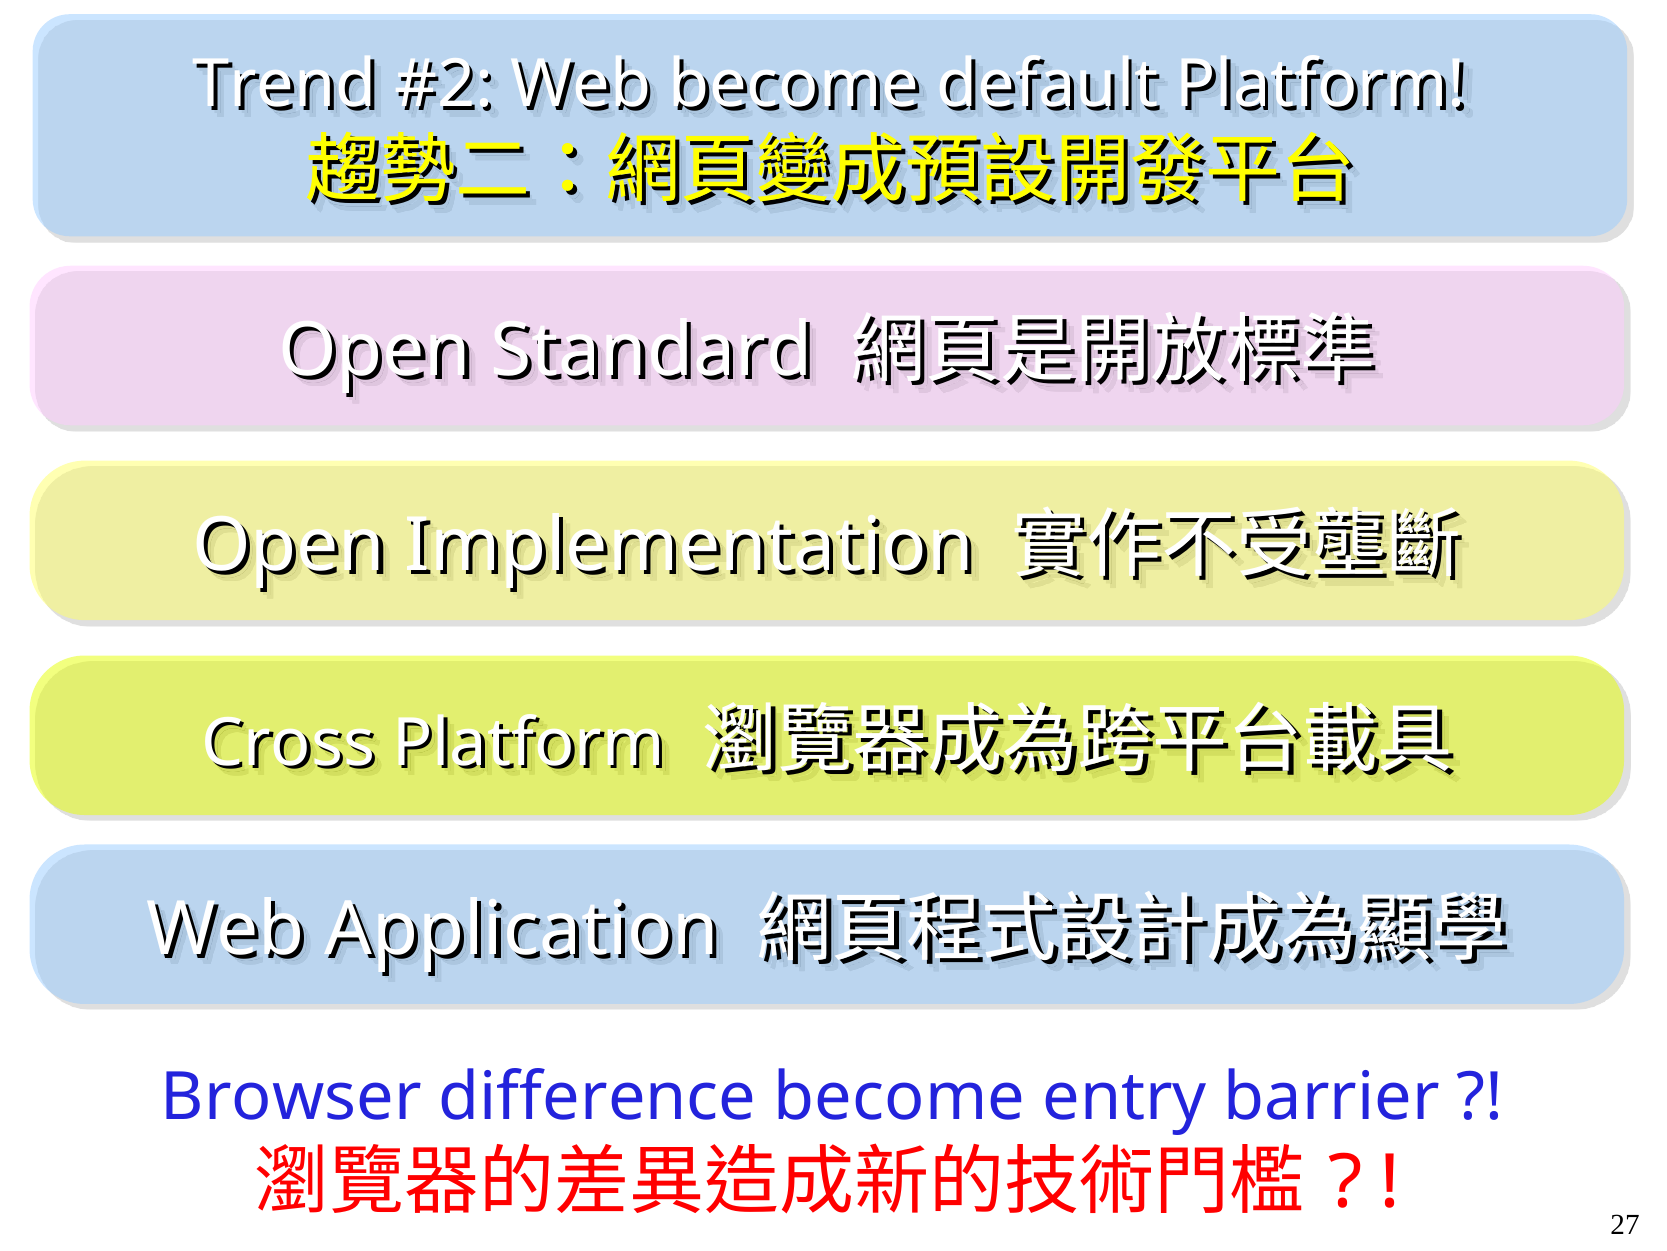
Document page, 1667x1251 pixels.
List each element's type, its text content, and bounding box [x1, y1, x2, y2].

text_box Web Application 網頁程式設計成為顯學 [29, 844, 1625, 1004]
text_box Open Standard 網頁是開放標準 [29, 265, 1625, 426]
text_box Open Implementation 實作不受壟斷 [29, 460, 1625, 621]
text_box Browser difference become entry barrier ?! 瀏覽器的差異造成新的技術門檻?! [0, 1045, 1667, 1231]
text_box Cross Platform 瀏覽器成為跨平台載具 [29, 655, 1625, 816]
text_box Trend #2: Web become default Platform! 趨勢二：網頁變成預設開發平台 [32, 14, 1628, 237]
